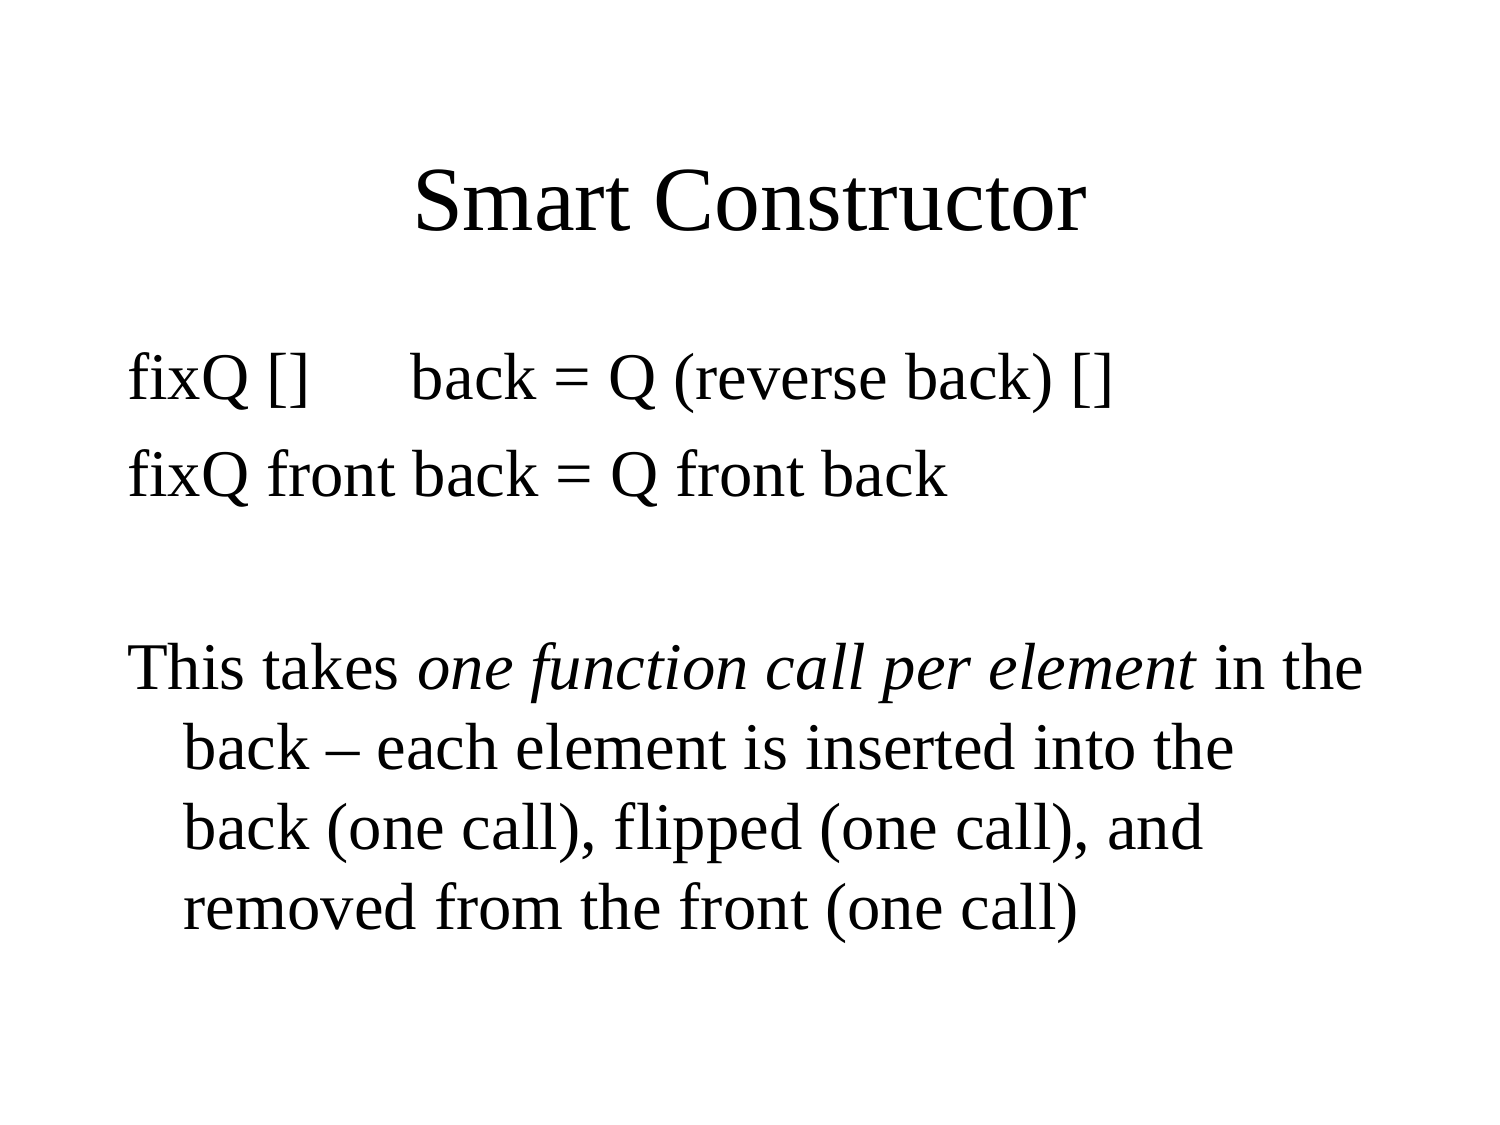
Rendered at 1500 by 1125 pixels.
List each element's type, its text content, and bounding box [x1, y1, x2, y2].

title Smart Constructor [112, 99, 1388, 288]
list fixQ [] back = Q (reverse back) [] fixQ front back = Q front back This takes one function call per element in the back – each element is inserted into the back (one call), flipped (one call), and removed from the front (one call) [112, 324, 1388, 1000]
